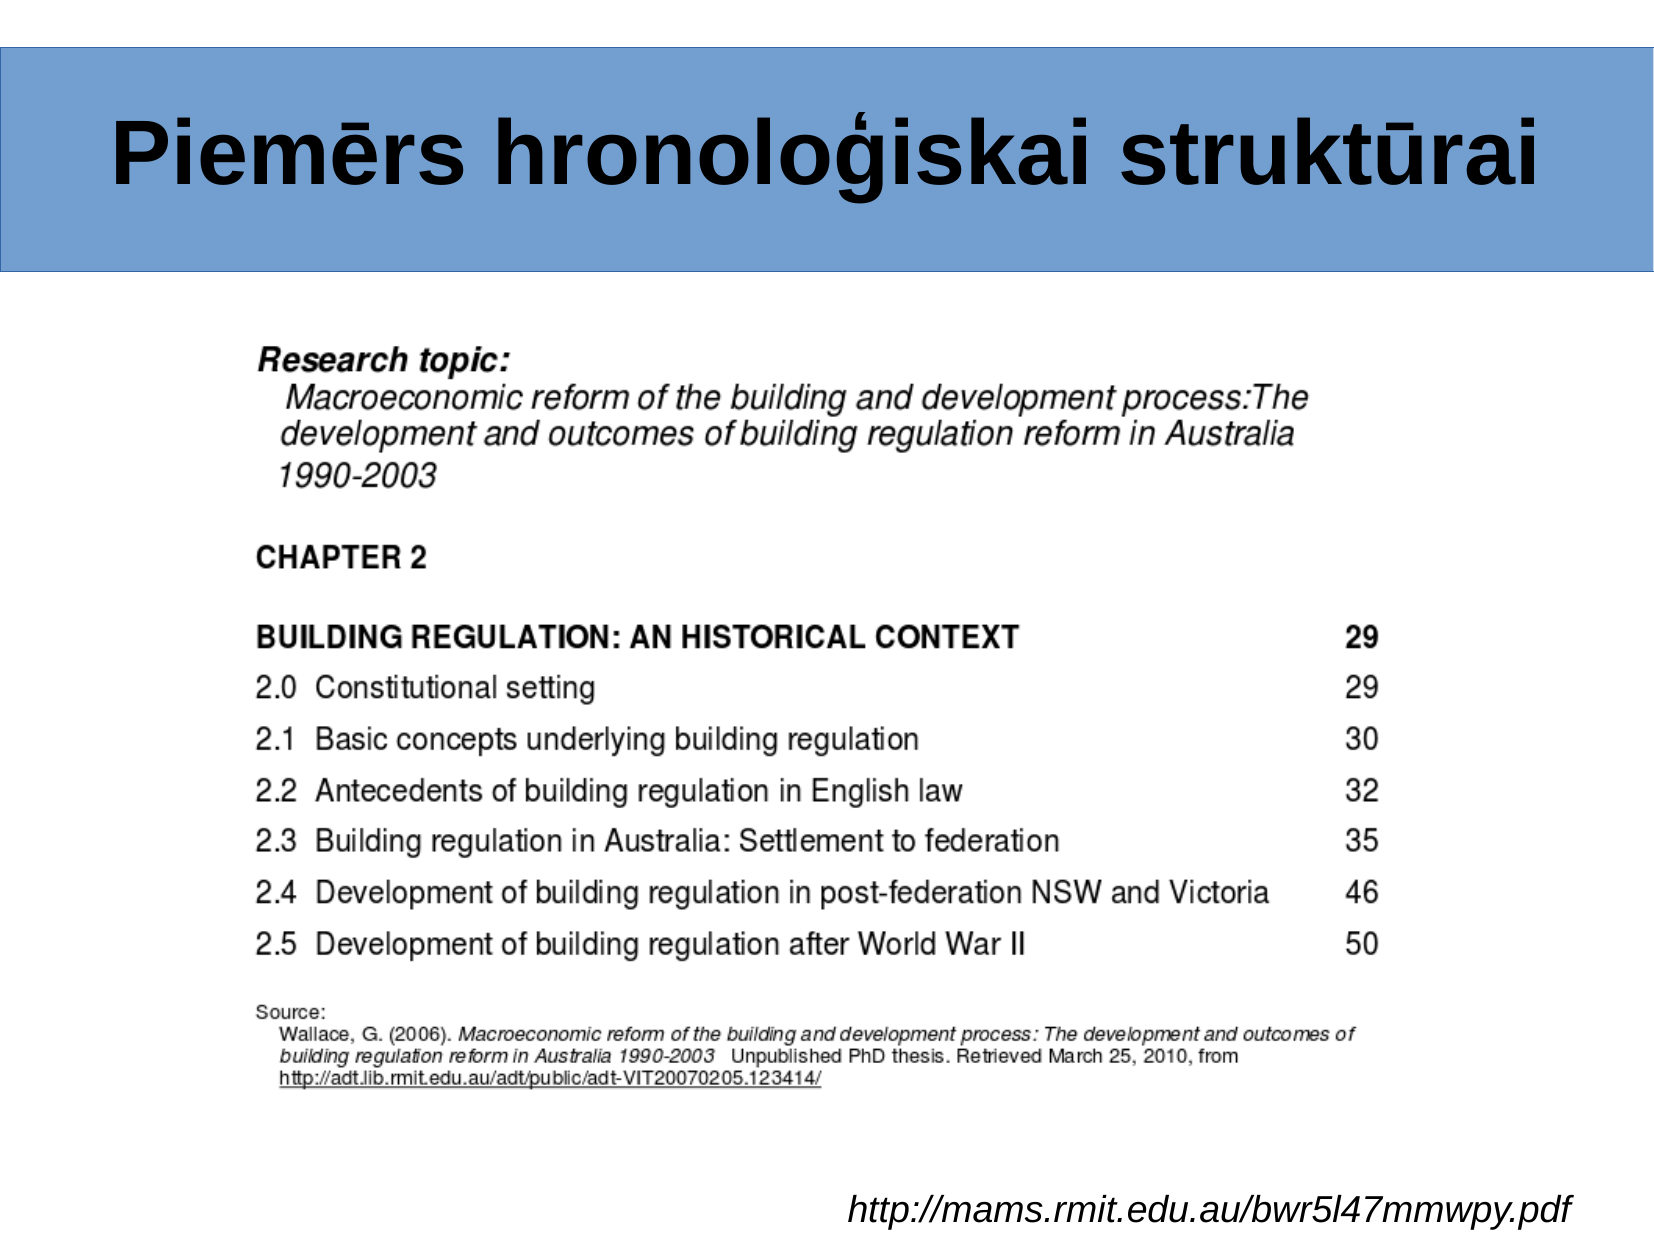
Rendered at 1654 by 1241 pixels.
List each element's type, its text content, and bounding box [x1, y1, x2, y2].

text_box [0, 47, 1654, 272]
title Piemērs hronoloģiskai struktūrai [82, 49, 1571, 257]
text_box http://mams.rmit.edu.au/bwr5l47mmwpy.pdf [832, 1181, 1586, 1238]
picture [212, 334, 1419, 1099]
